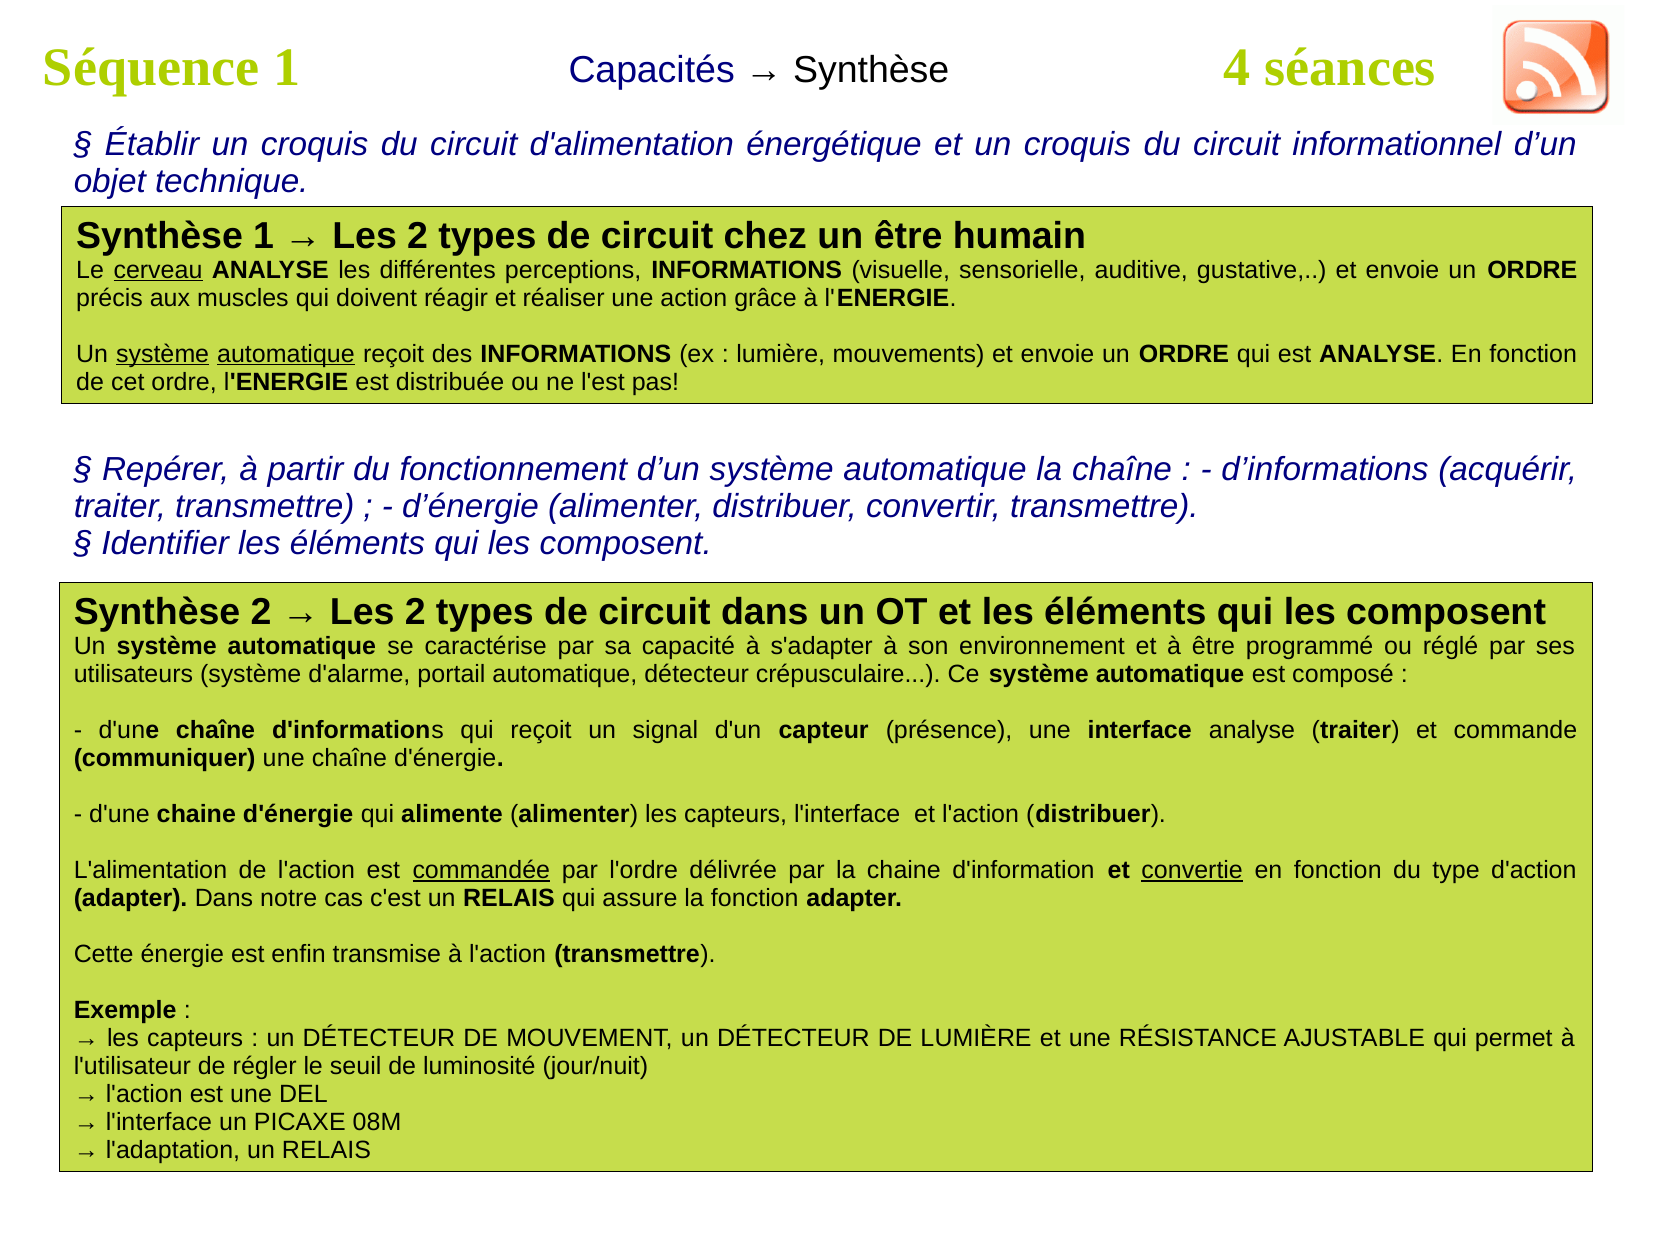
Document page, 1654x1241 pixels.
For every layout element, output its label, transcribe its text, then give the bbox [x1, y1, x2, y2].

text_box Synthèse 1 → Les 2 types de circuit chez un être humain Le cerveau ANALYSE les différentes perceptions, INFORMATIONS (visuelle, sensorielle, auditive, gustative,..) et envoie un ORDRE précis aux muscles qui doivent réagir et réaliser une action grâce à l'ENERGIE. Un système automatique reçoit des INFORMATIONS (ex : lumière, mouvements) et envoie un ORDRE qui est ANALYSE. En fonction de cet ordre, l'ENERGIE est distribuée ou ne l'est pas! [61, 206, 1593, 403]
text_box Capacités → Synthèse [478, 41, 1040, 99]
text_box Séquence 1 4 séances [28, 29, 1477, 105]
text_box § Repérer, à partir du fonctionnement d’un système automatique la chaîne : - d’informations (acquérir, traiter, transmettre) ; - d’énergie (alimenter, distribuer, convertir, transmettre). § Identifier les éléments qui les composent. [59, 442, 1595, 570]
text_box Synthèse 2 → Les 2 types de circuit dans un OT et les éléments qui les composent Un système automatique se caractérise par sa capacité à s'adapter à son environnement et à être programmé ou réglé par ses utilisateurs (système d'alarme, portail automatique, détecteur crépusculaire...). Ce système automatique est composé : - d'une chaîne d'informations qui reçoit un signal d'un capteur (présence), une interface analyse (traiter) et commande (communiquer) une chaîne d'énergie. - d'une chaine d'énergie qui alimente (alimenter) les capteurs, l'interface et l'action (distribuer). L'alimentation de l'action est commandée par l'ordre délivrée par la chaine d'information et convertie en fonction du type d'action (adapter). Dans notre cas c'est un RELAIS qui assure la fonction adapter. Cette énergie est enfin transmise à l'action (transmettre). Exemple : → les capteurs : un DÉTECTEUR DE MOUVEMENT, un DÉTECTEUR DE LUMIÈRE et une RÉSISTANCE AJUSTABLE qui permet à l'utilisateur de régler le seuil de luminosité (jour/nuit) → l'action est une DEL → l'interface un PICAXE 08M → l'adaptation, un RELAIS [59, 582, 1593, 1167]
text_box § Établir un croquis du circuit d'alimentation énergétique et un croquis du circuit informationnel d’un objet technique. [59, 118, 1595, 208]
picture [1492, 5, 1625, 125]
